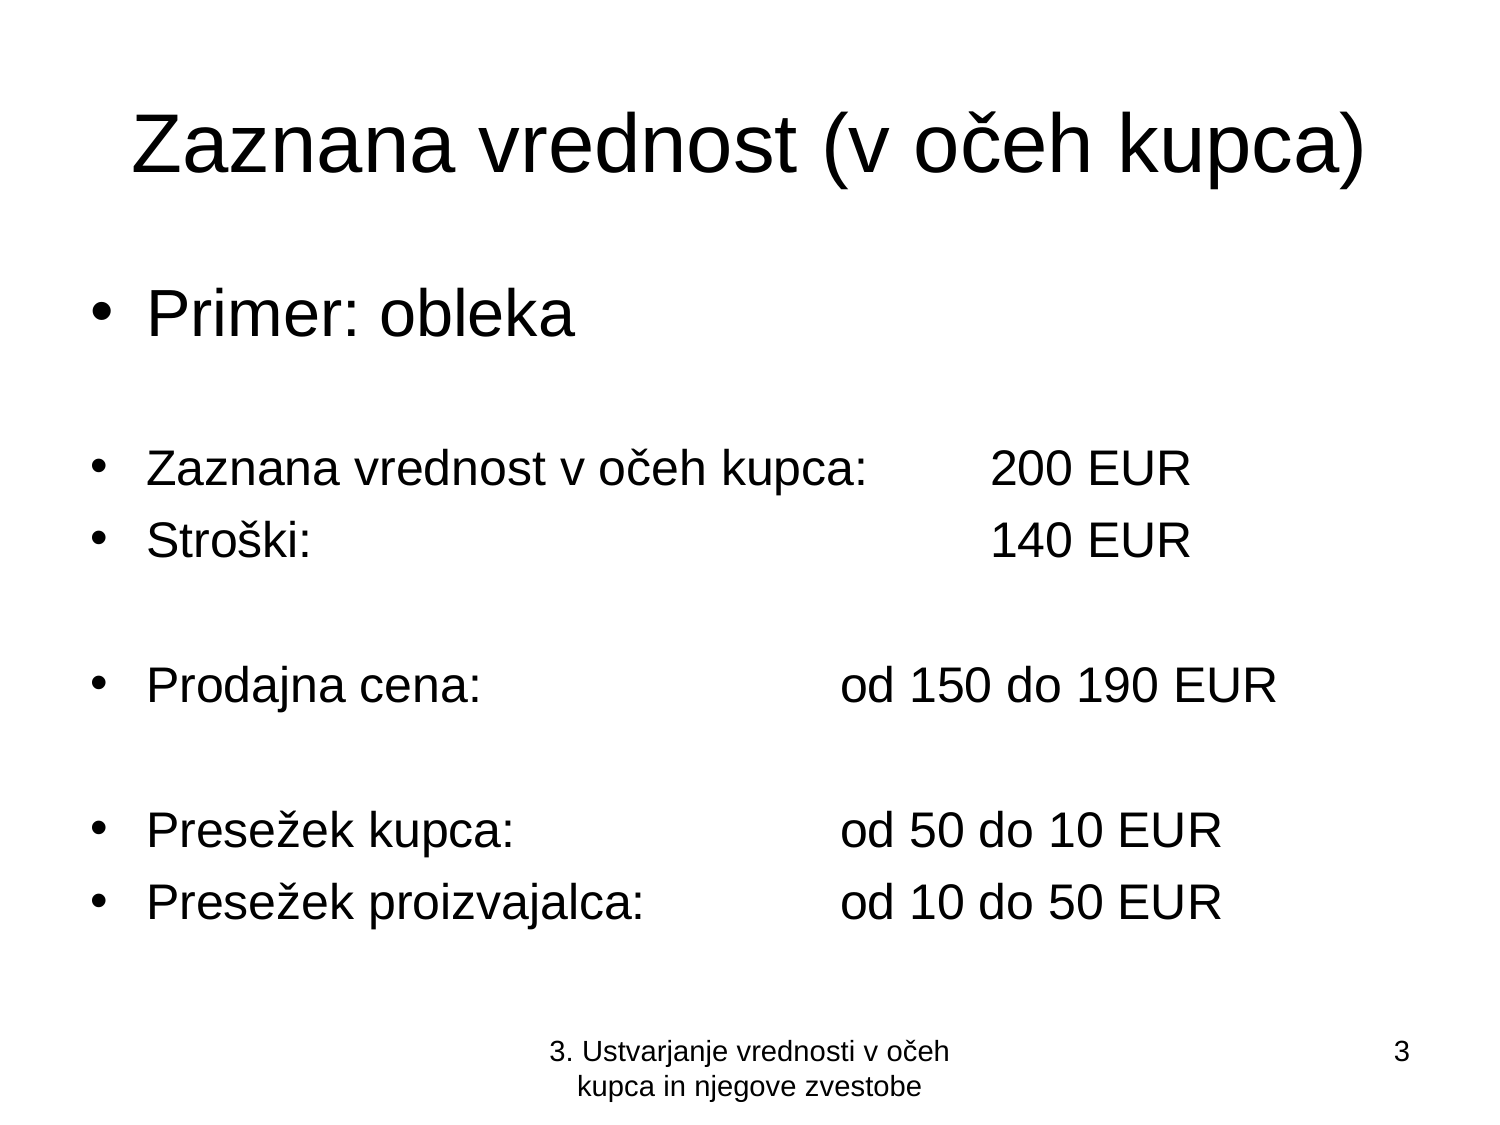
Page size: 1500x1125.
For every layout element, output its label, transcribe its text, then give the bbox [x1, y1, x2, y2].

text_box <number> [1074, 1024, 1426, 1103]
title Zaznana vrednost (v očeh kupca) [75, 45, 1426, 233]
list Primer: obleka Zaznana vrednost v očeh kupca: 200 EUR Stroški: 140 EUR Prodajna cena: od 150 do 190 EUR Presežek kupca: od 50 do 10 EUR Presežek proizvajalca: od 10 do 50 EUR [75, 262, 1426, 1010]
text_box 3. Ustvarjanje vrednosti v očeh kupca in njegove zvestobe [512, 1024, 988, 1103]
